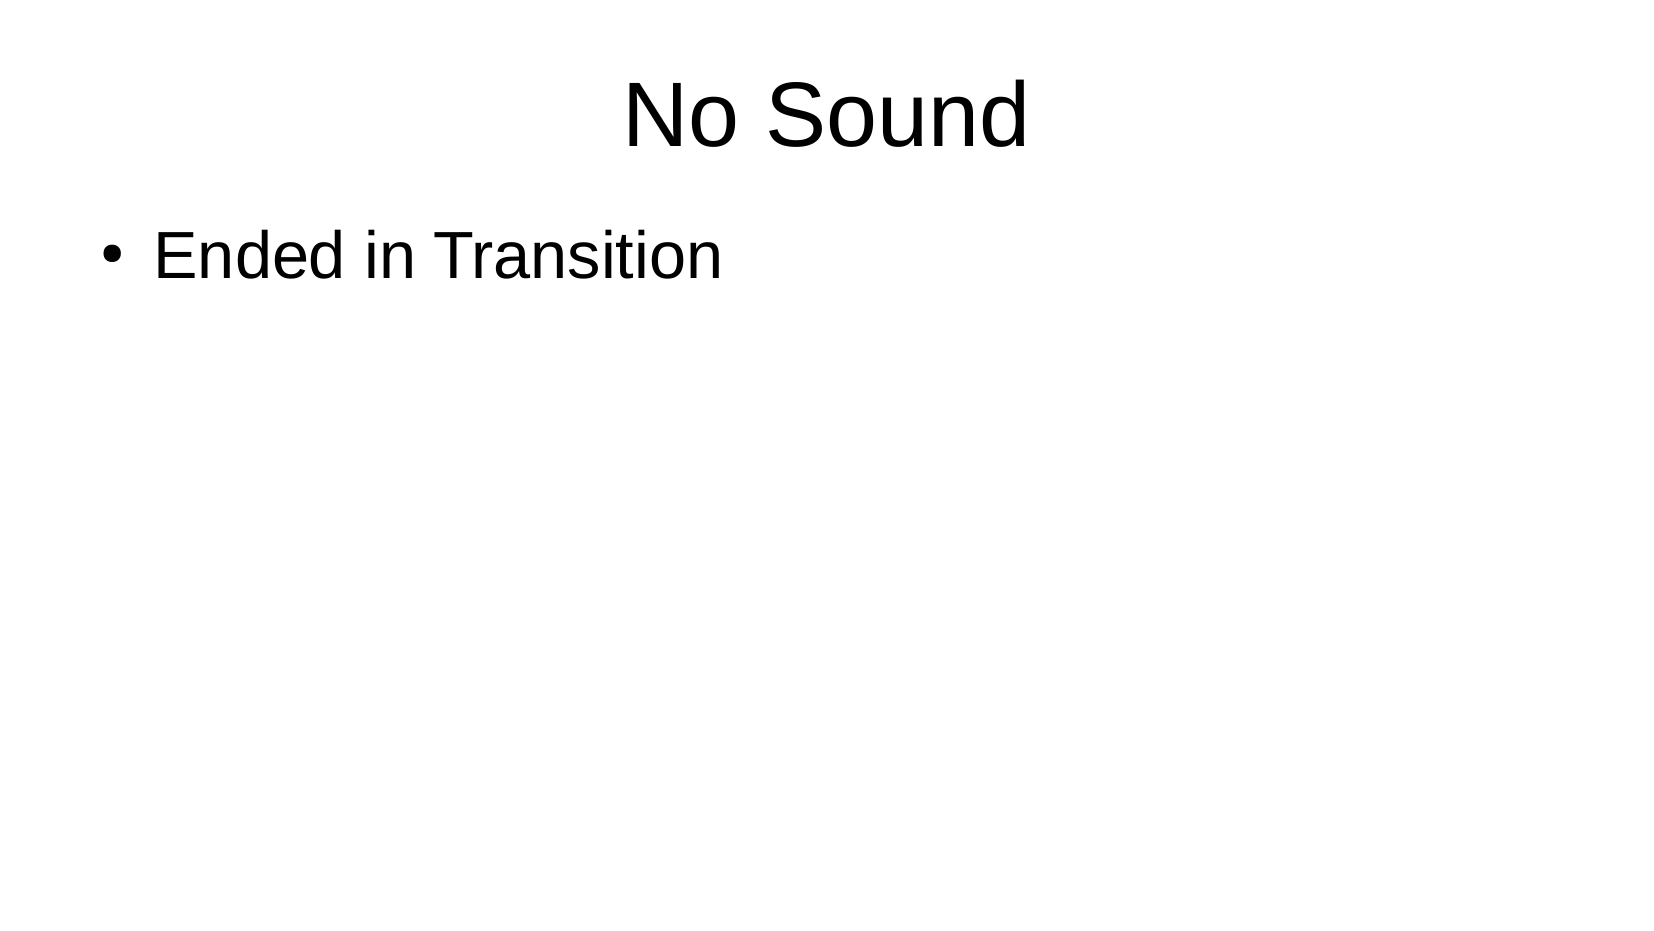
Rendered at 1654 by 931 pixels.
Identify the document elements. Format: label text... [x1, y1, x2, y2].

title No Sound [82, 37, 1571, 193]
list Ended in Transition [82, 217, 1571, 758]
